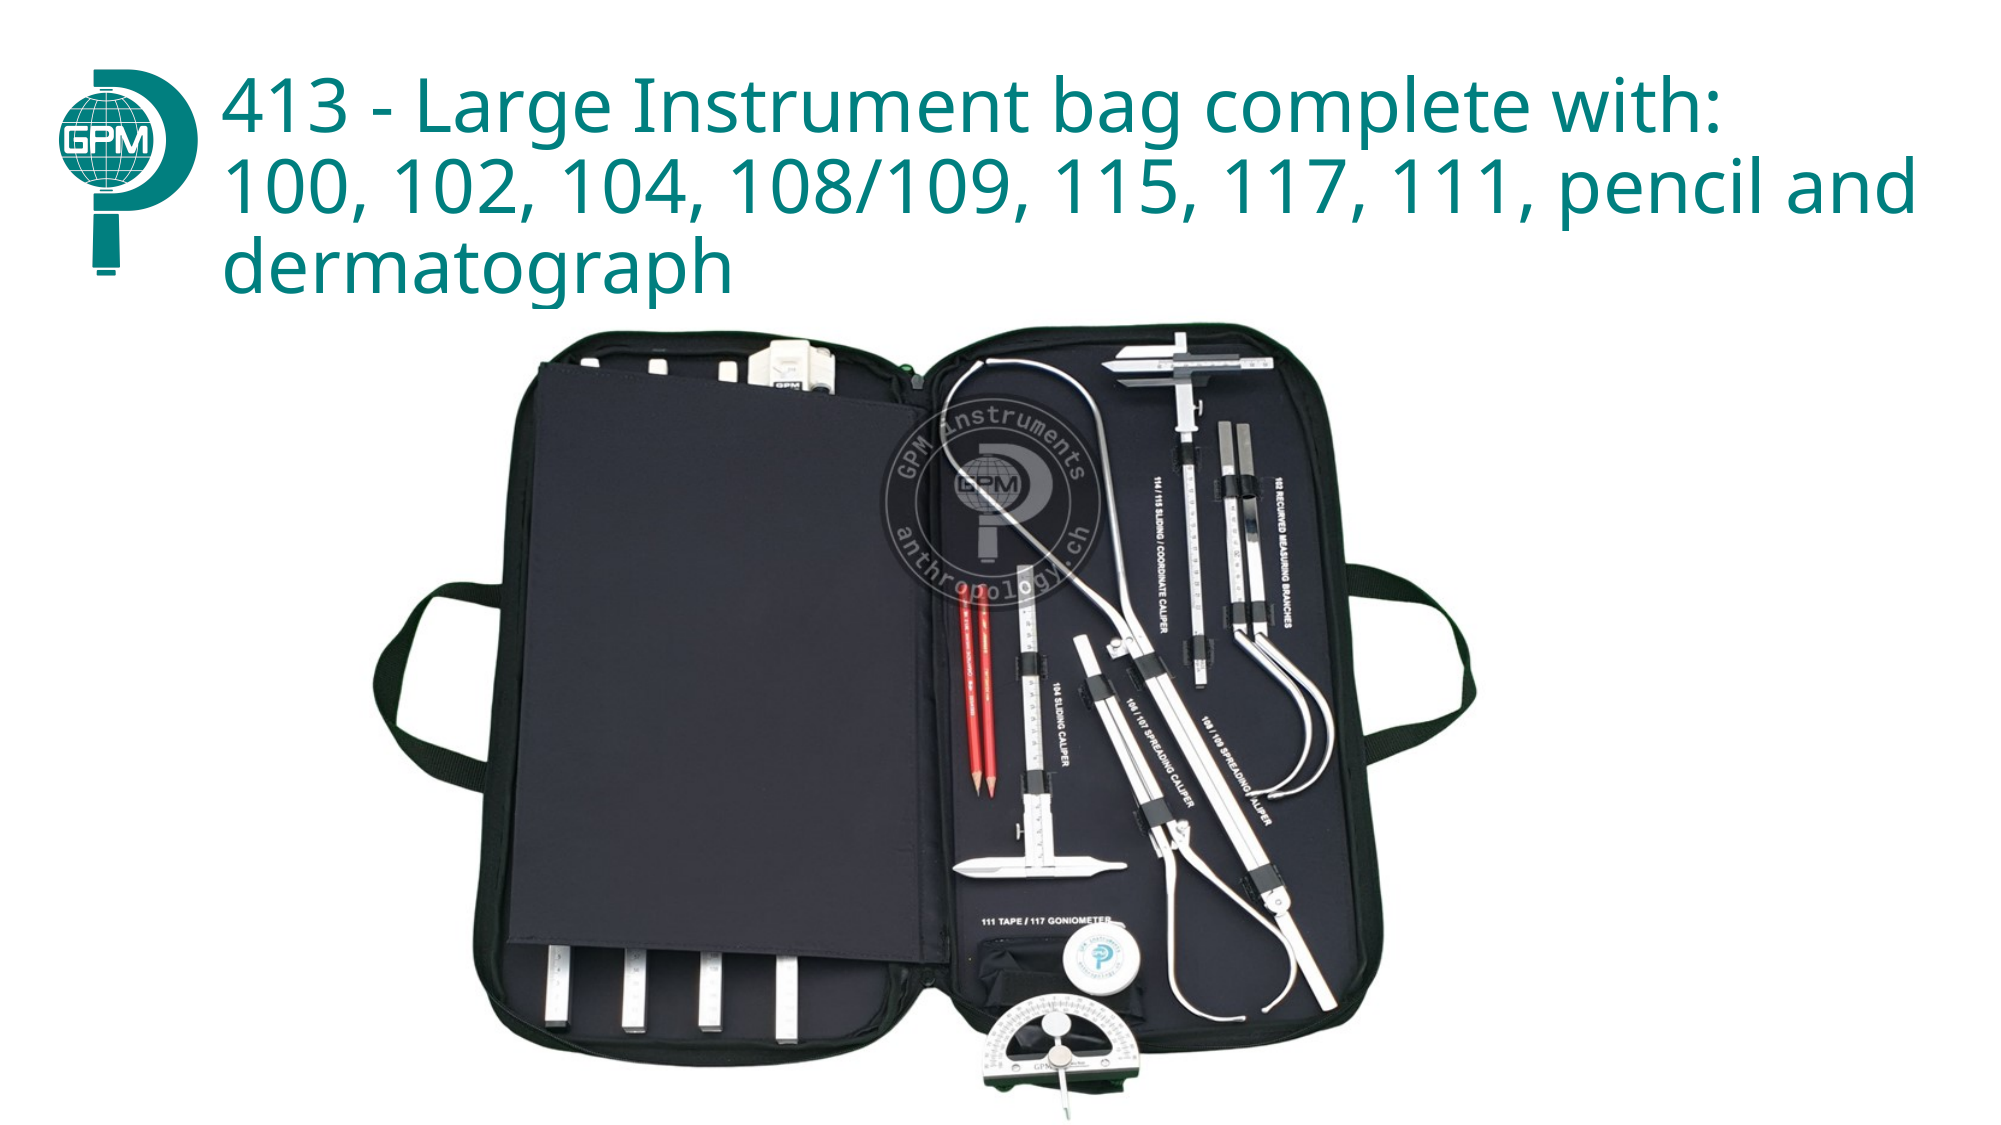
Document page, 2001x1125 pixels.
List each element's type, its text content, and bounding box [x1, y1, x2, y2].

title 413 - Large Instrument bag complete with: 100, 102, 104, 108/109, 115, 117, 111, pencil and dermatograph [226, 59, 1982, 278]
picture [0, 59, 226, 286]
picture [148, 310, 1688, 1125]
